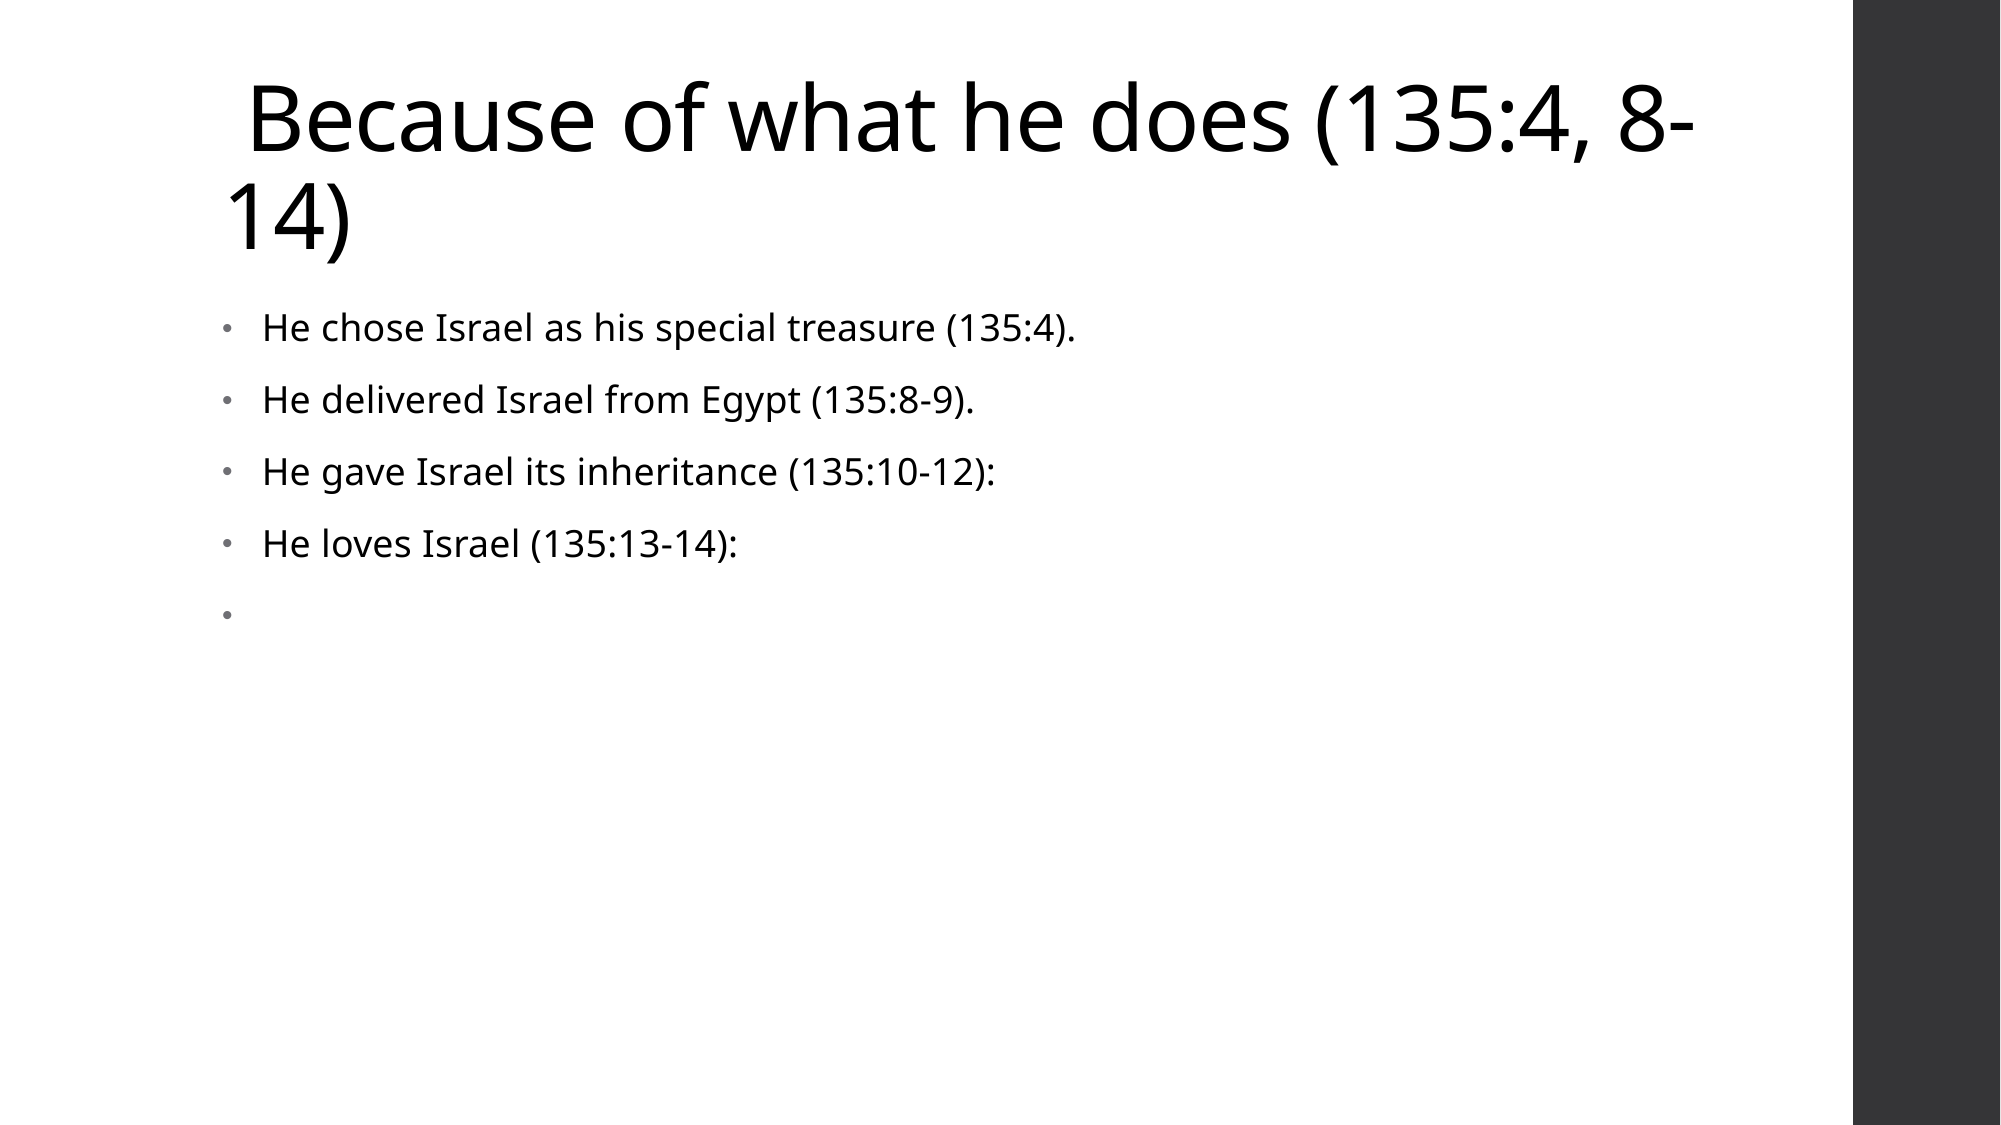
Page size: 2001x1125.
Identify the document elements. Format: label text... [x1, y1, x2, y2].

title Because of what he does (135:4, 8-14) [206, 60, 1797, 278]
list He chose Israel as his special treasure (135:4). He delivered Israel from Egypt (135:8-9). He gave Israel its inheritance (135:10-12): He loves Israel (135:13-14): [206, 299, 1617, 1014]
